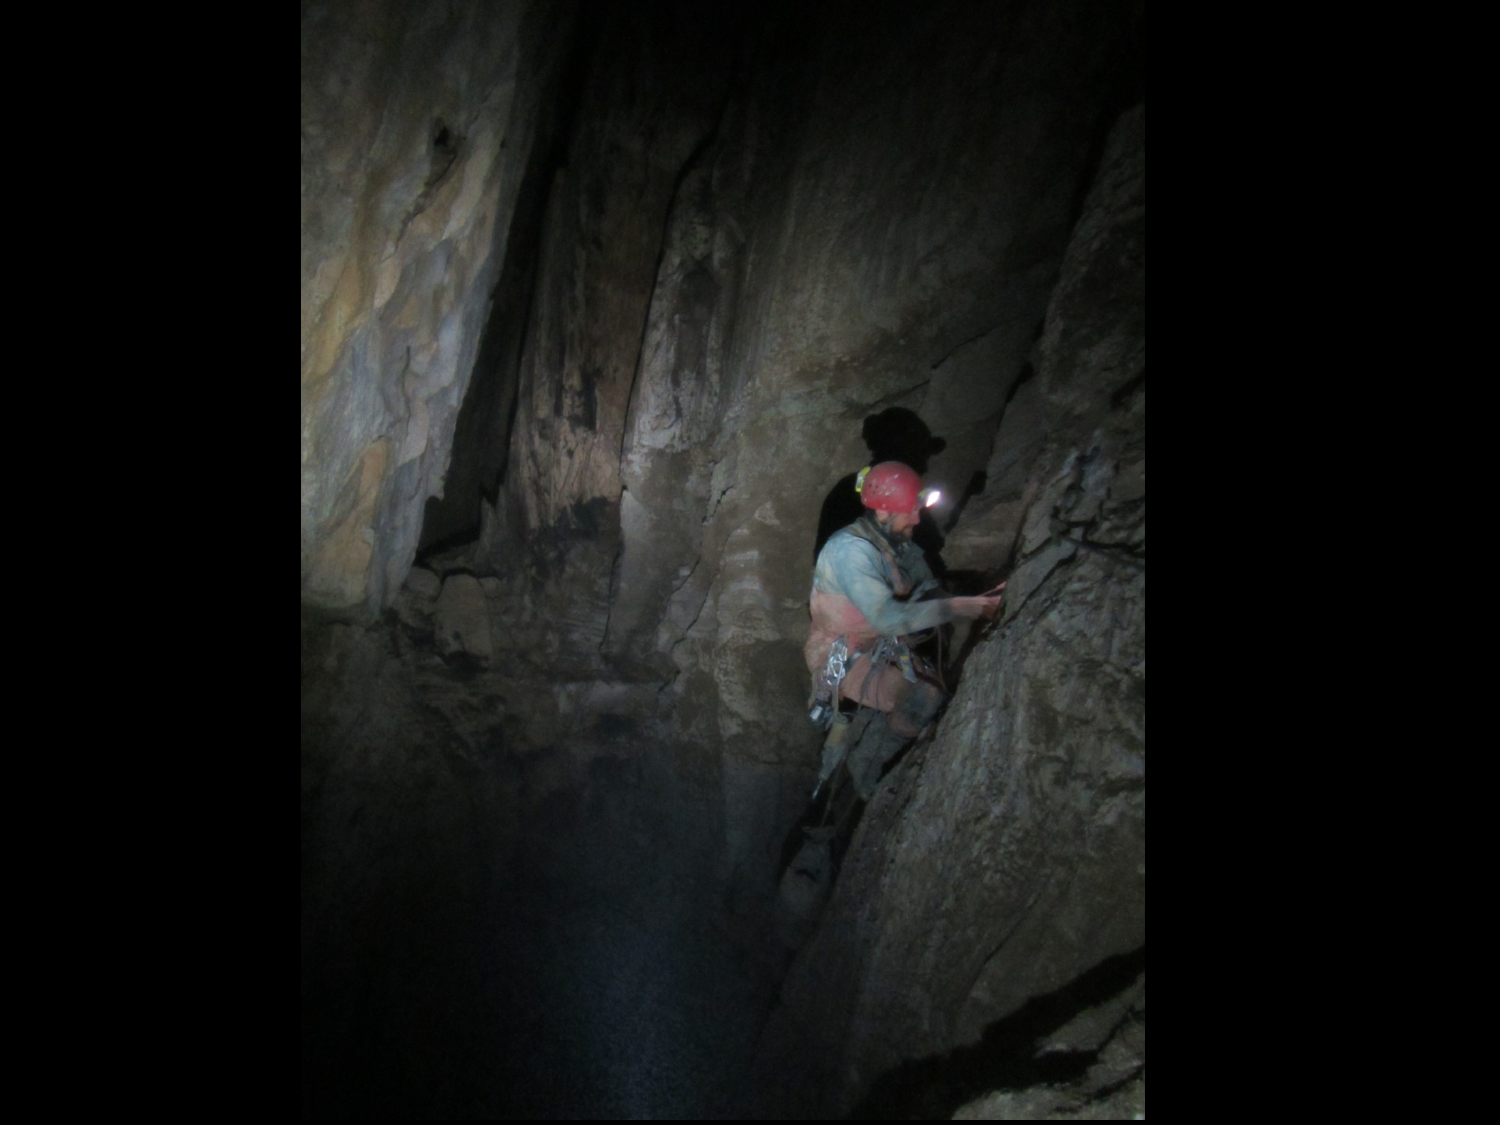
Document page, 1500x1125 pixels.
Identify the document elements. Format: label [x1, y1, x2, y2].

picture [301, 0, 1145, 1121]
